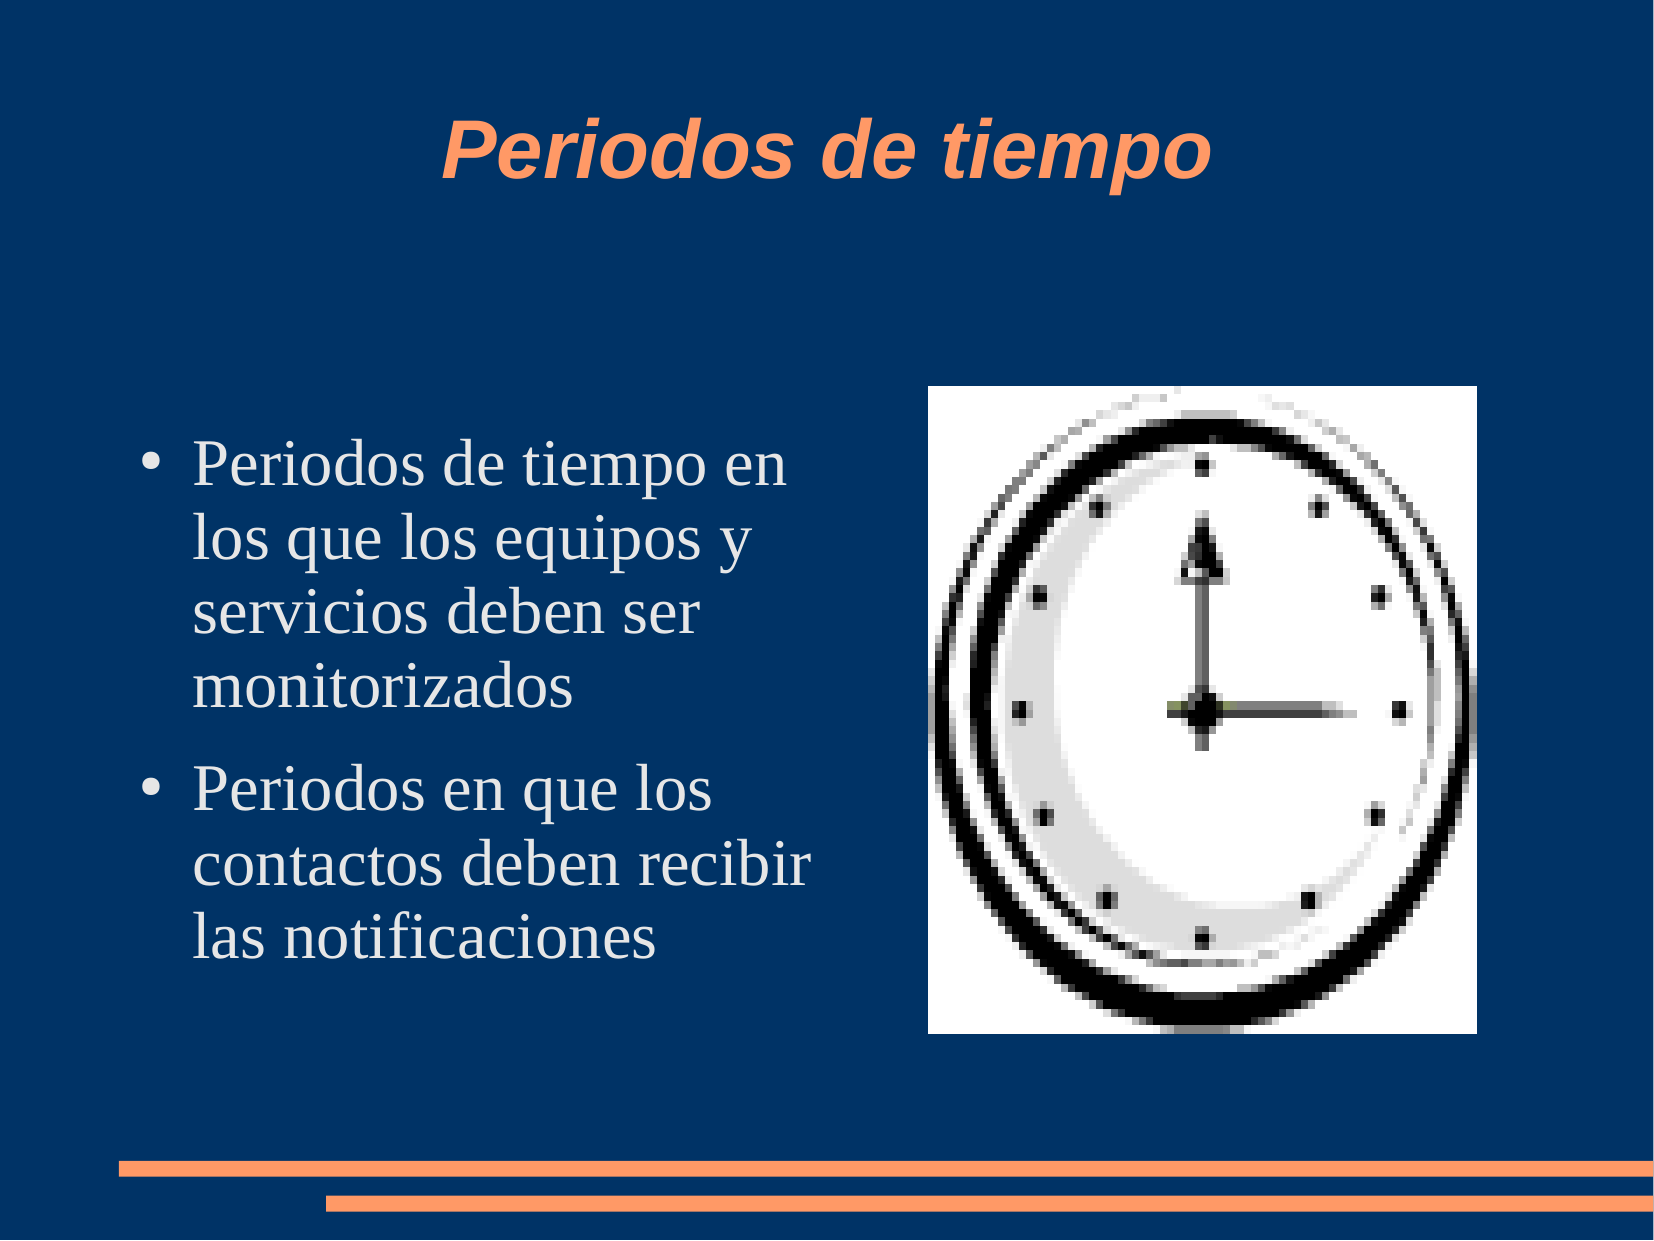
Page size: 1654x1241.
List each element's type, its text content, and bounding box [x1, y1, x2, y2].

list Periodos de tiempo en los que los equipos y servicios deben ser monitorizados Periodos en que los contactos deben recibir las notificaciones [121, 322, 824, 1126]
picture [928, 386, 1477, 1034]
title Periodos de tiempo [121, 53, 1534, 246]
